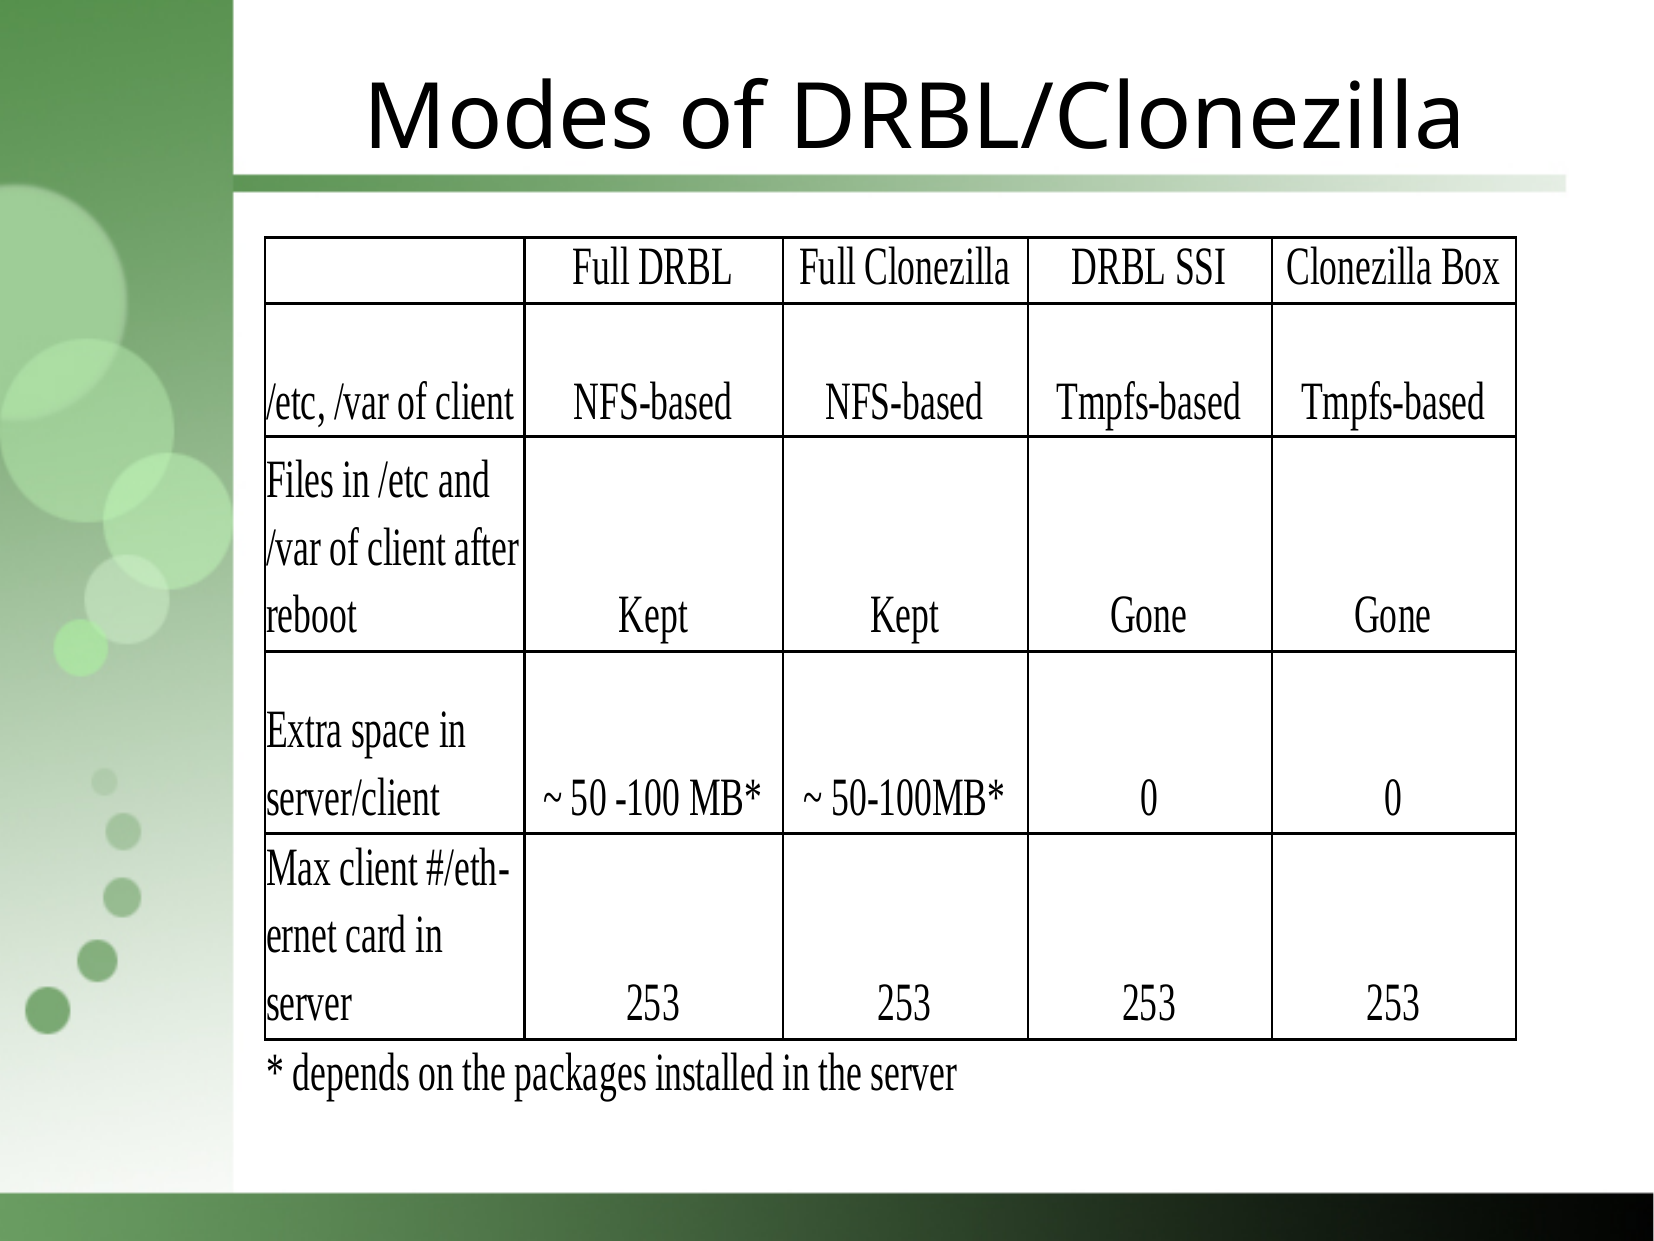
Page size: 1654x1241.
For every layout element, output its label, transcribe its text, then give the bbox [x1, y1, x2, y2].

picture [0, 0, 1654, 1241]
title Modes of DRBL/Clonezilla [236, 49, 1595, 178]
chart [263, 235, 1518, 1111]
